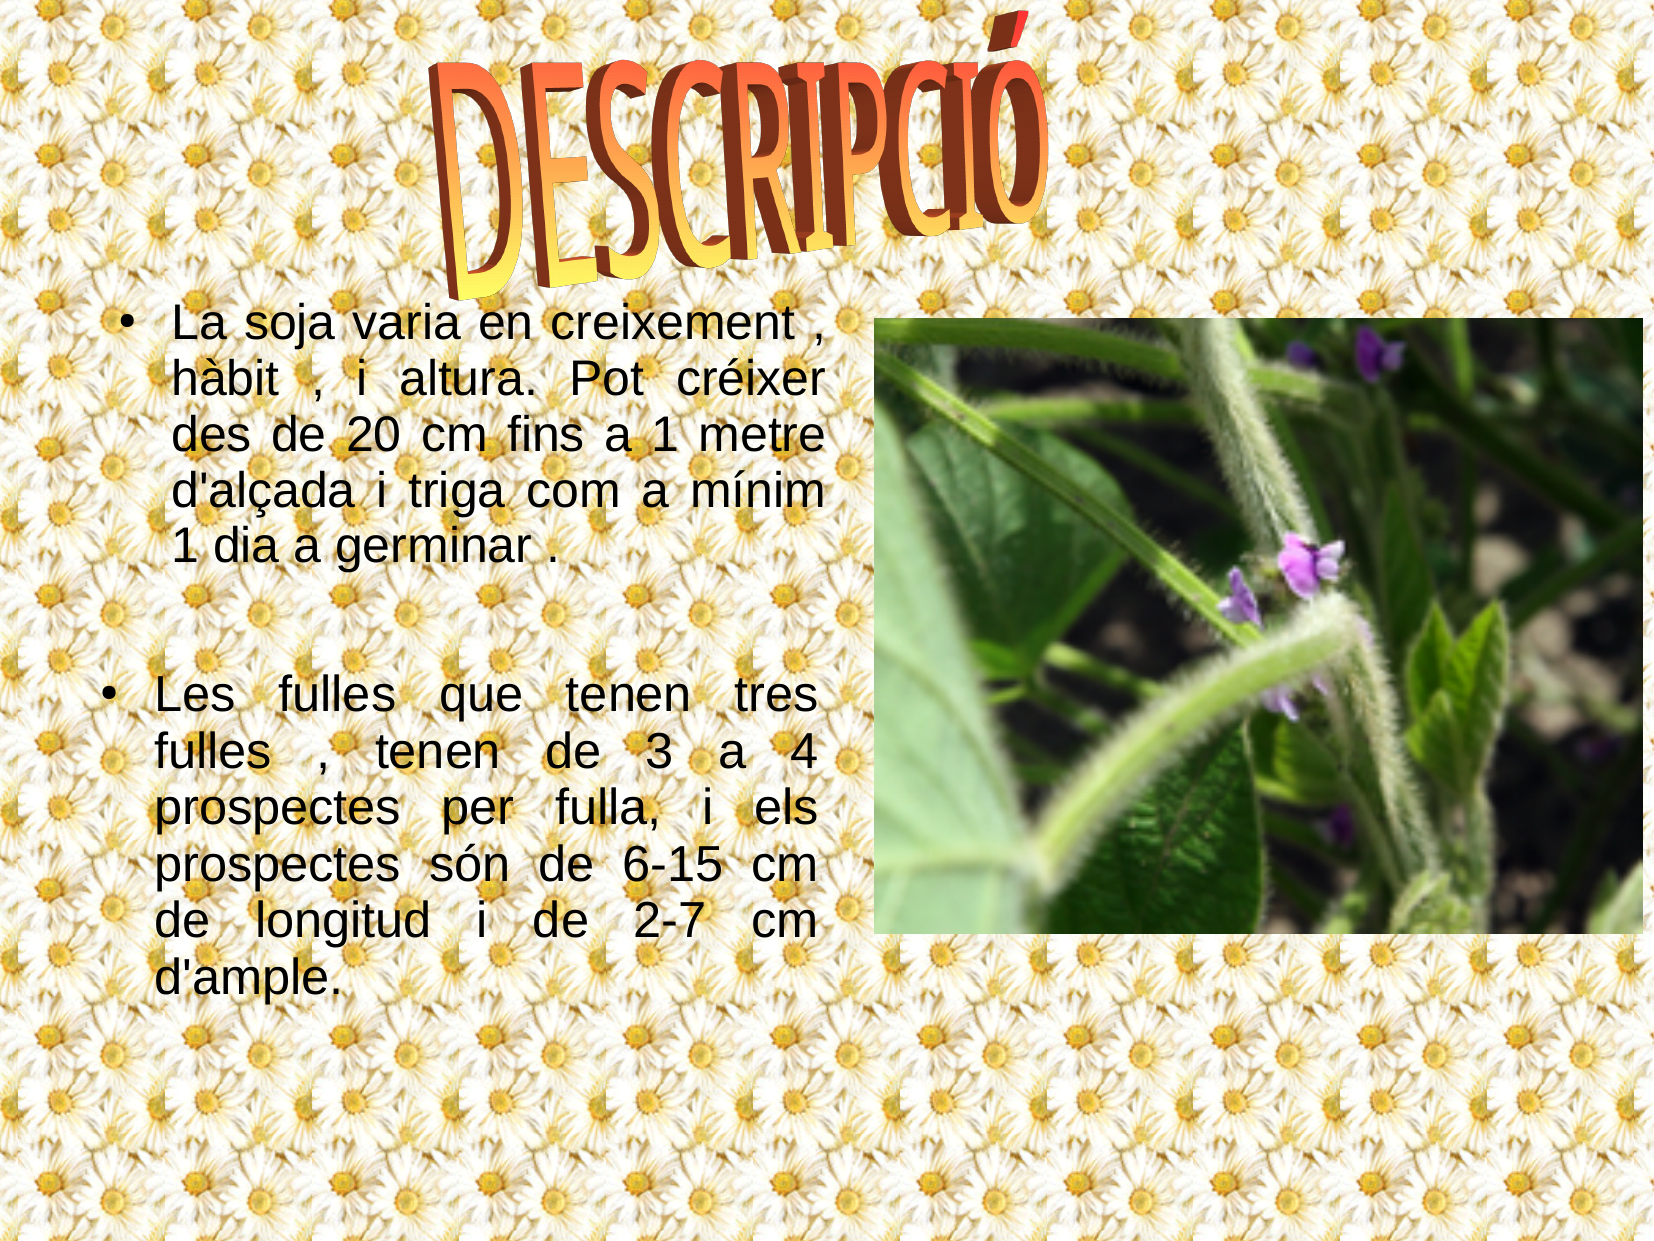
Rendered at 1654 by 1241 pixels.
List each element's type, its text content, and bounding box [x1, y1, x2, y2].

list Les fulles que tenen tres fulles , tenen de 3 a 4 prospectes per fulla, i els prospectes són de 6-15 cm de longitud i de 2-7 cm d'ample. [92, 665, 820, 1009]
picture [0, 0, 1654, 1241]
list La soja varia en creixement , hàbit , i altura. Pot créixer des de 20 cm fins a 1 metre d'alçada i triga com a mínim 1 dia a germinar . [100, 294, 827, 638]
